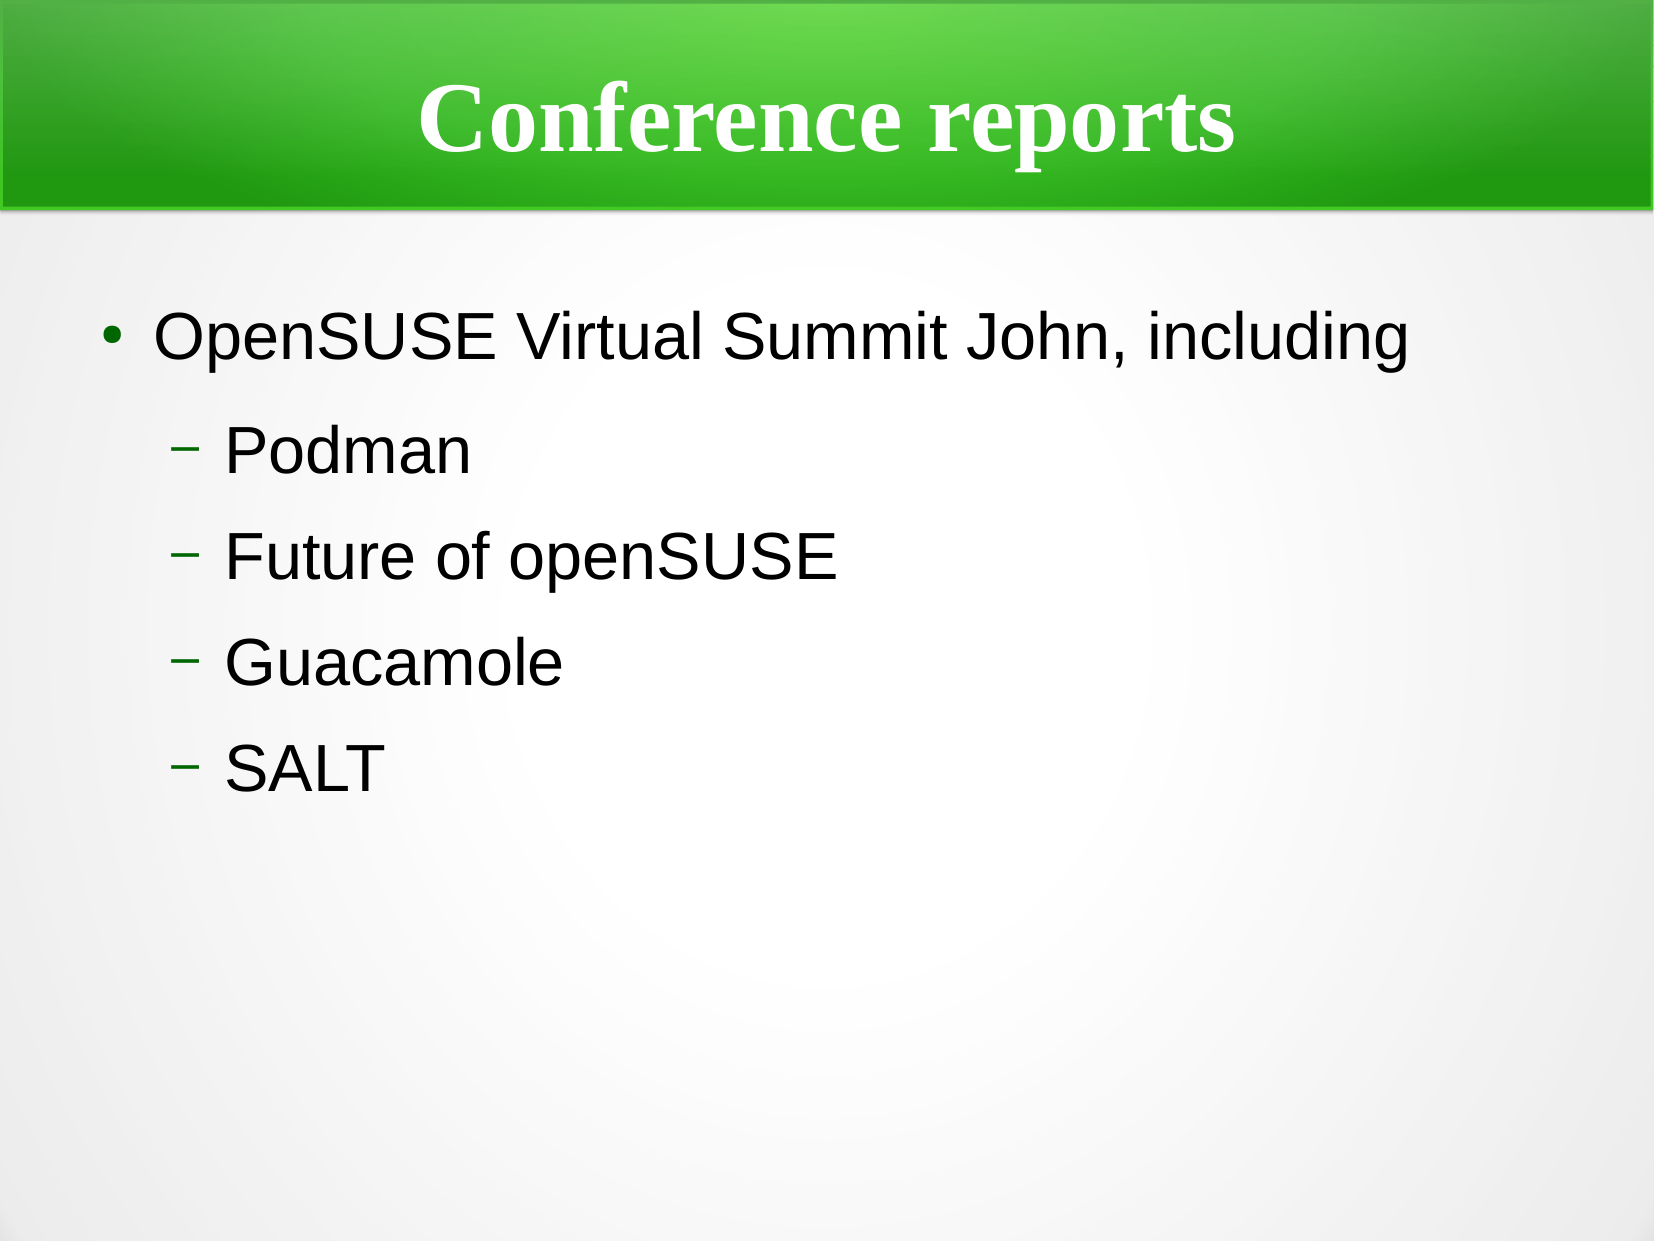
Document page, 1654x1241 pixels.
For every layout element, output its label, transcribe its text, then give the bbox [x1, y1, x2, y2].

list OpenSUSE Virtual Summit John, including Podman Future of openSUSE Guacamole SALT [82, 299, 1571, 1019]
title Conference reports [82, 45, 1571, 192]
